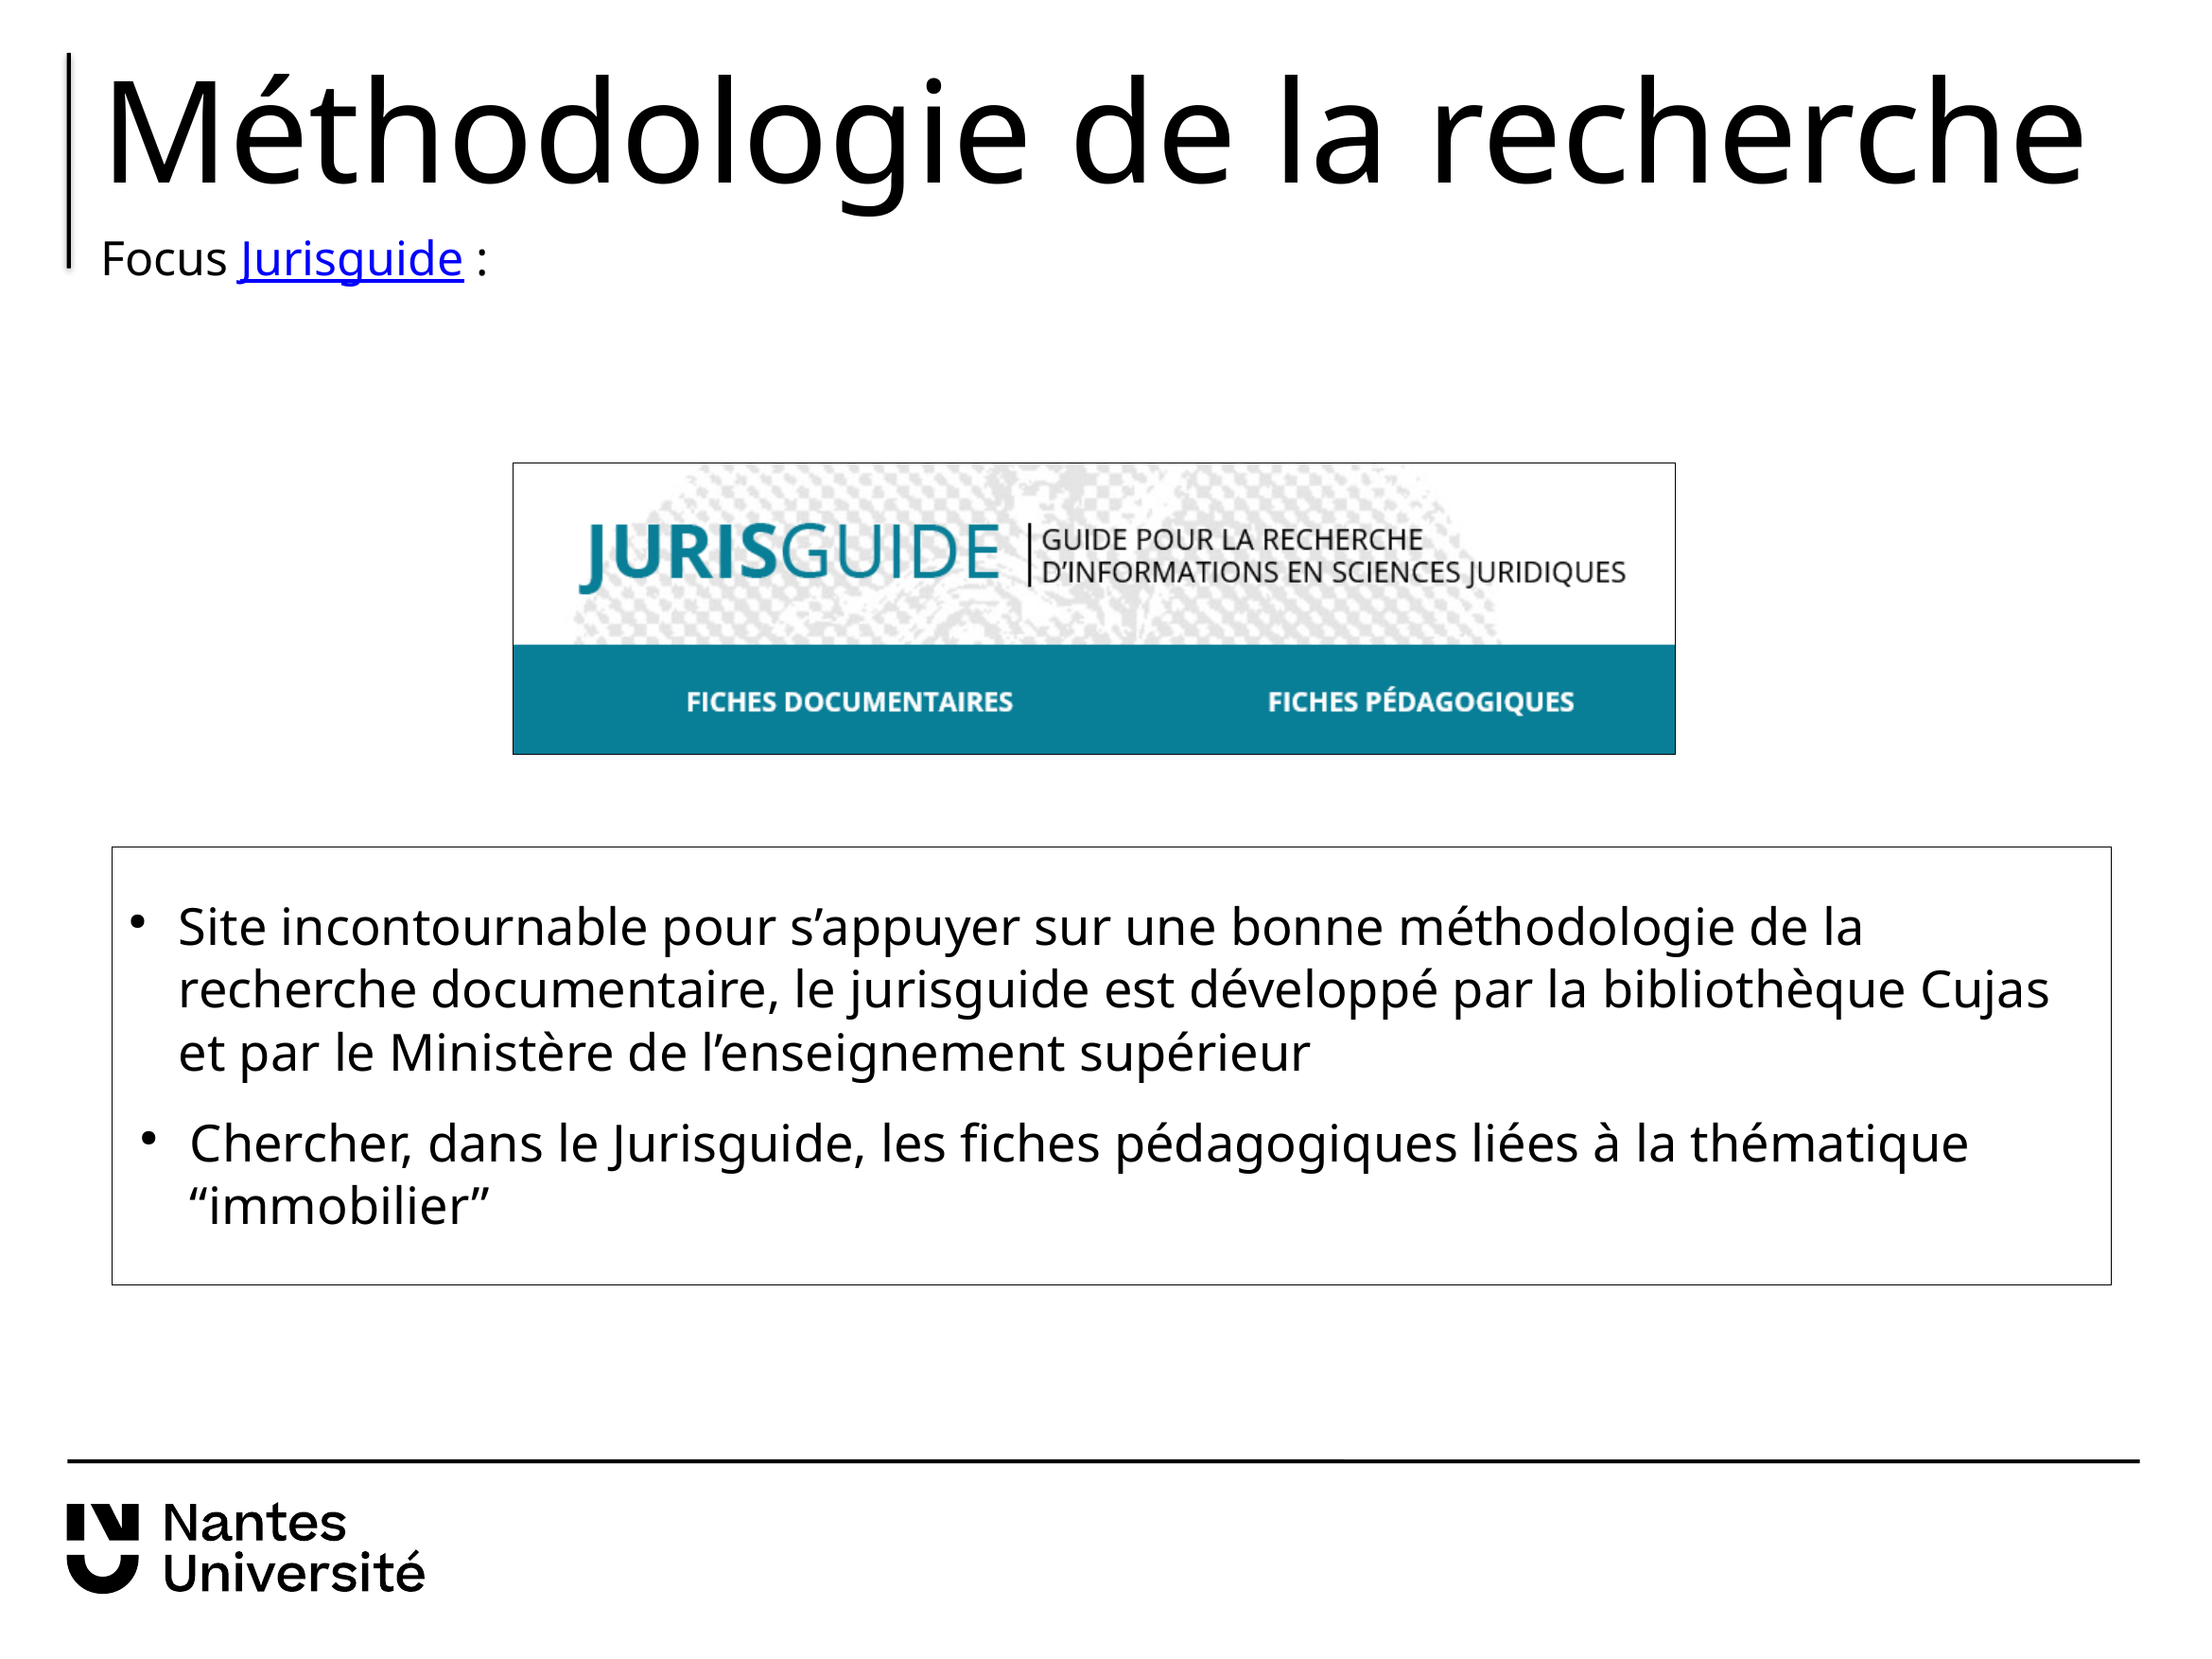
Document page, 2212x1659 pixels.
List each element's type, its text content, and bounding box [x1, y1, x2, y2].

picture [513, 463, 1676, 755]
title Méthodologie de la recherche Focus Jurisguide : [100, 0, 2179, 369]
list Site incontournable pour s’appuyer sur une bonne méthodologie de la recherche documentaire, le jurisguide est développé par la bibliothèque Cujas et par le Ministère de l’enseignement supérieur Chercher, dans le Jurisguide, les fiches pédagogiques liées à la thématique “immobilier” [112, 847, 2112, 1285]
